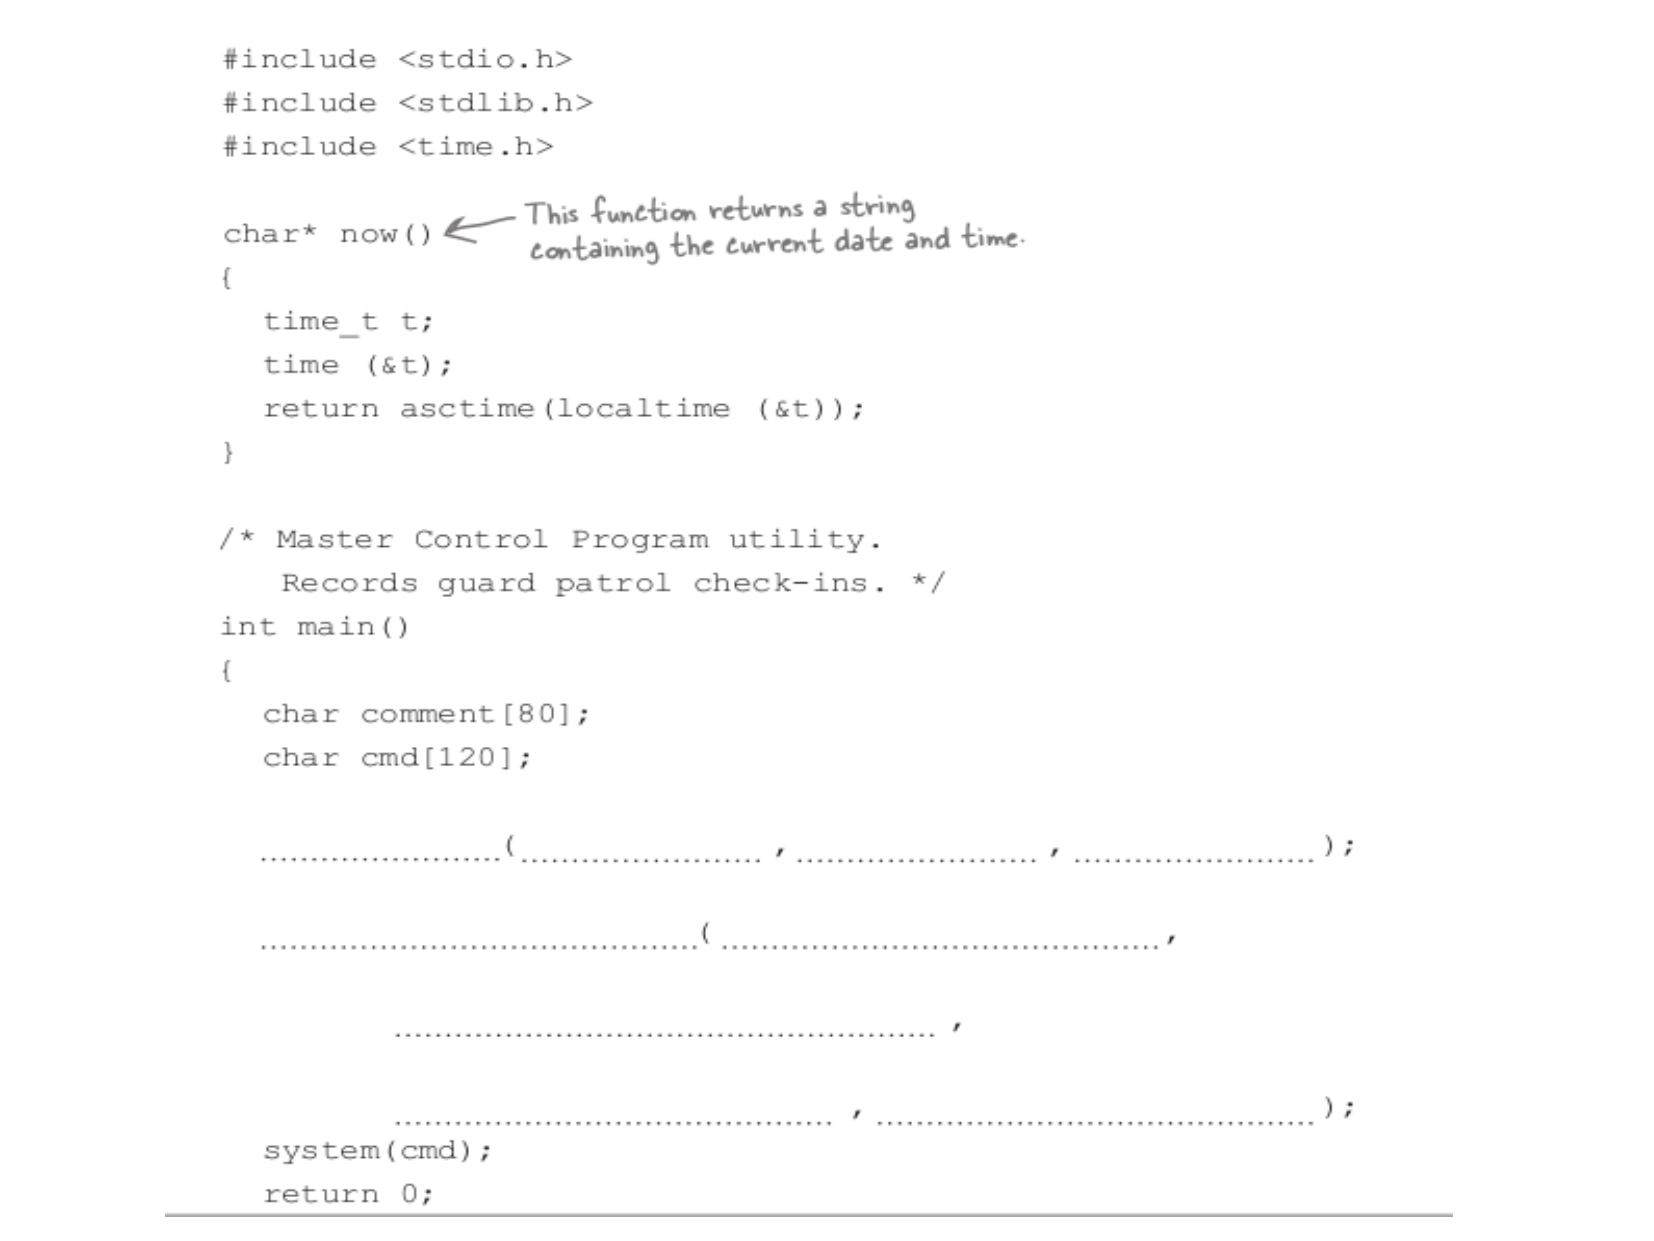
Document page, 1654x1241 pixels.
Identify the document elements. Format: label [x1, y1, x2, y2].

picture [165, 35, 1453, 1217]
